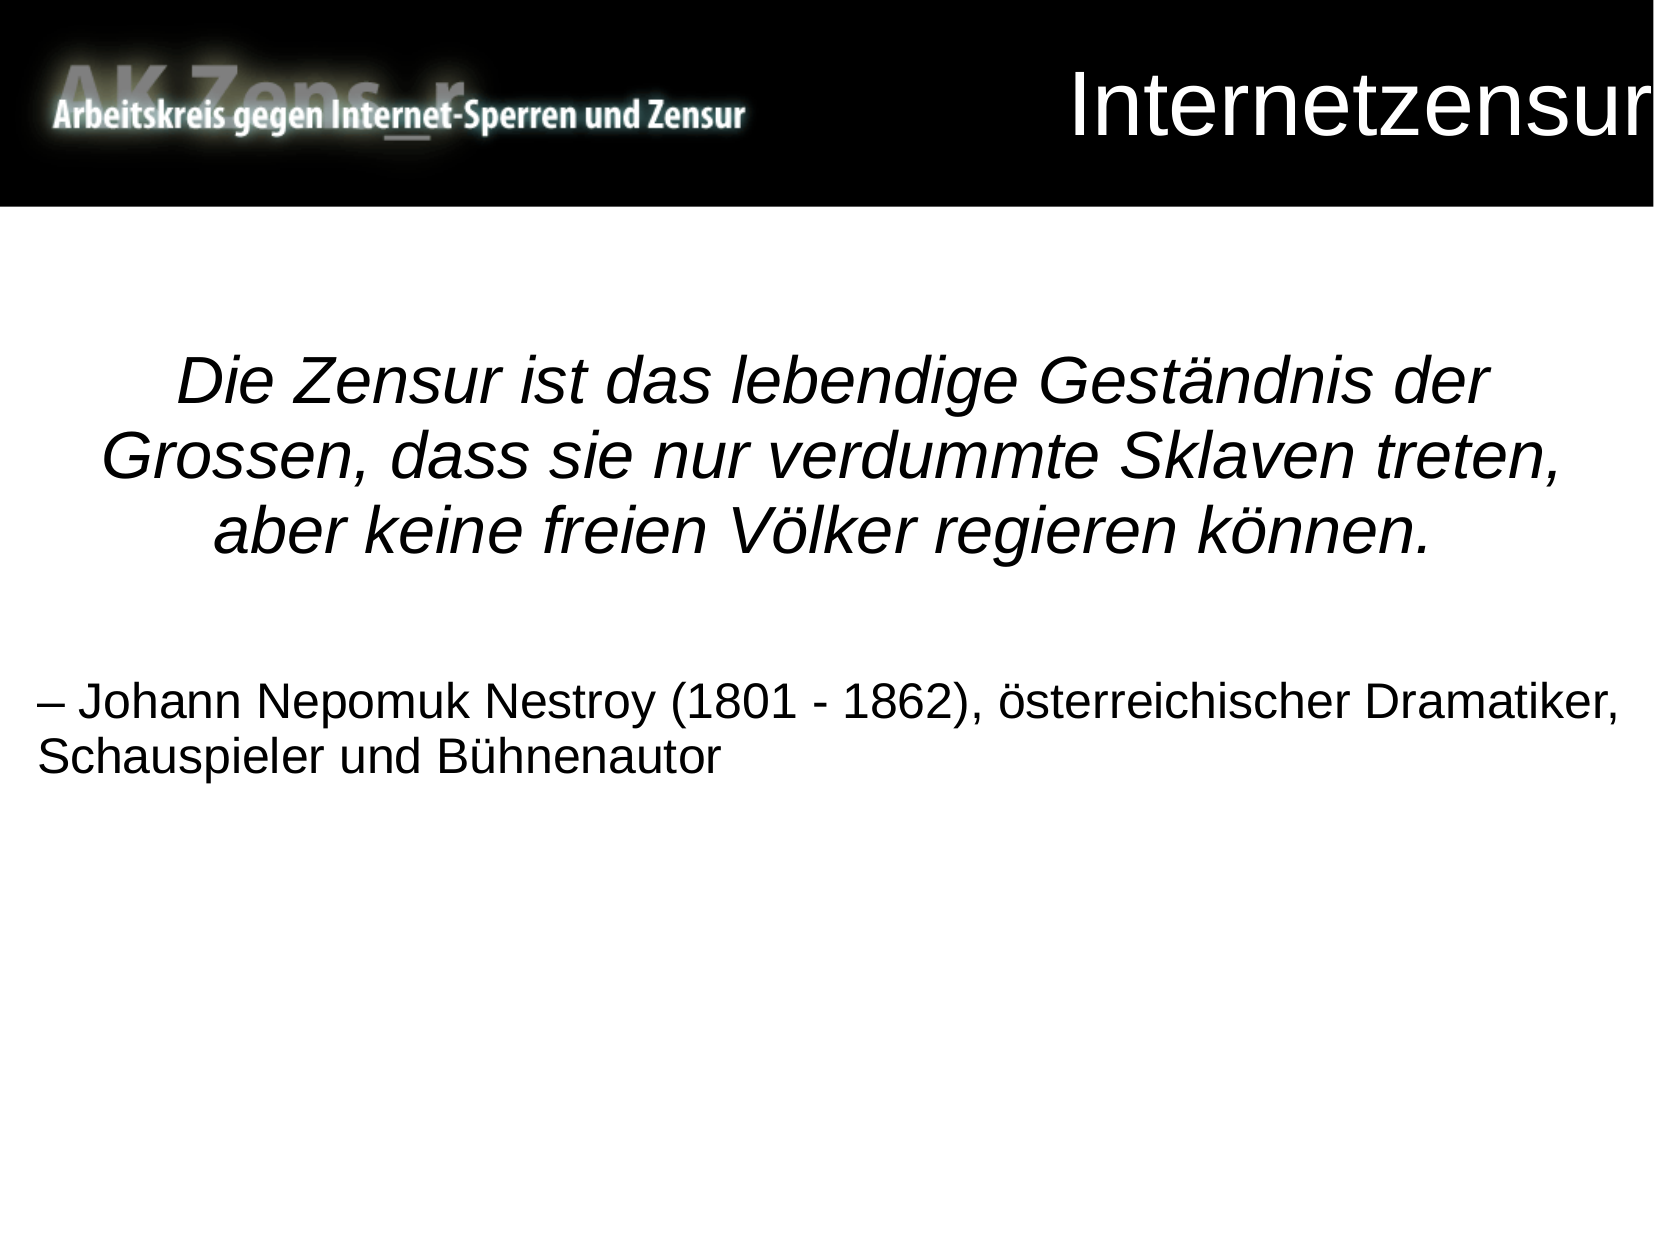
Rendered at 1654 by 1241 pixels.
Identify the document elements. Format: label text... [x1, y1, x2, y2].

text_box Die Zensur ist das lebendige Geständnis der Grossen, dass sie nur verdummte Sklaven treten, aber keine freien Völker regieren können. – Johann Nepomuk Nestroy (1801 - 1862), österreichischer Dramatiker, Schauspieler und Bühnenautor [22, 236, 1645, 792]
title Internetzensur [0, 0, 1654, 207]
picture [0, 0, 766, 204]
